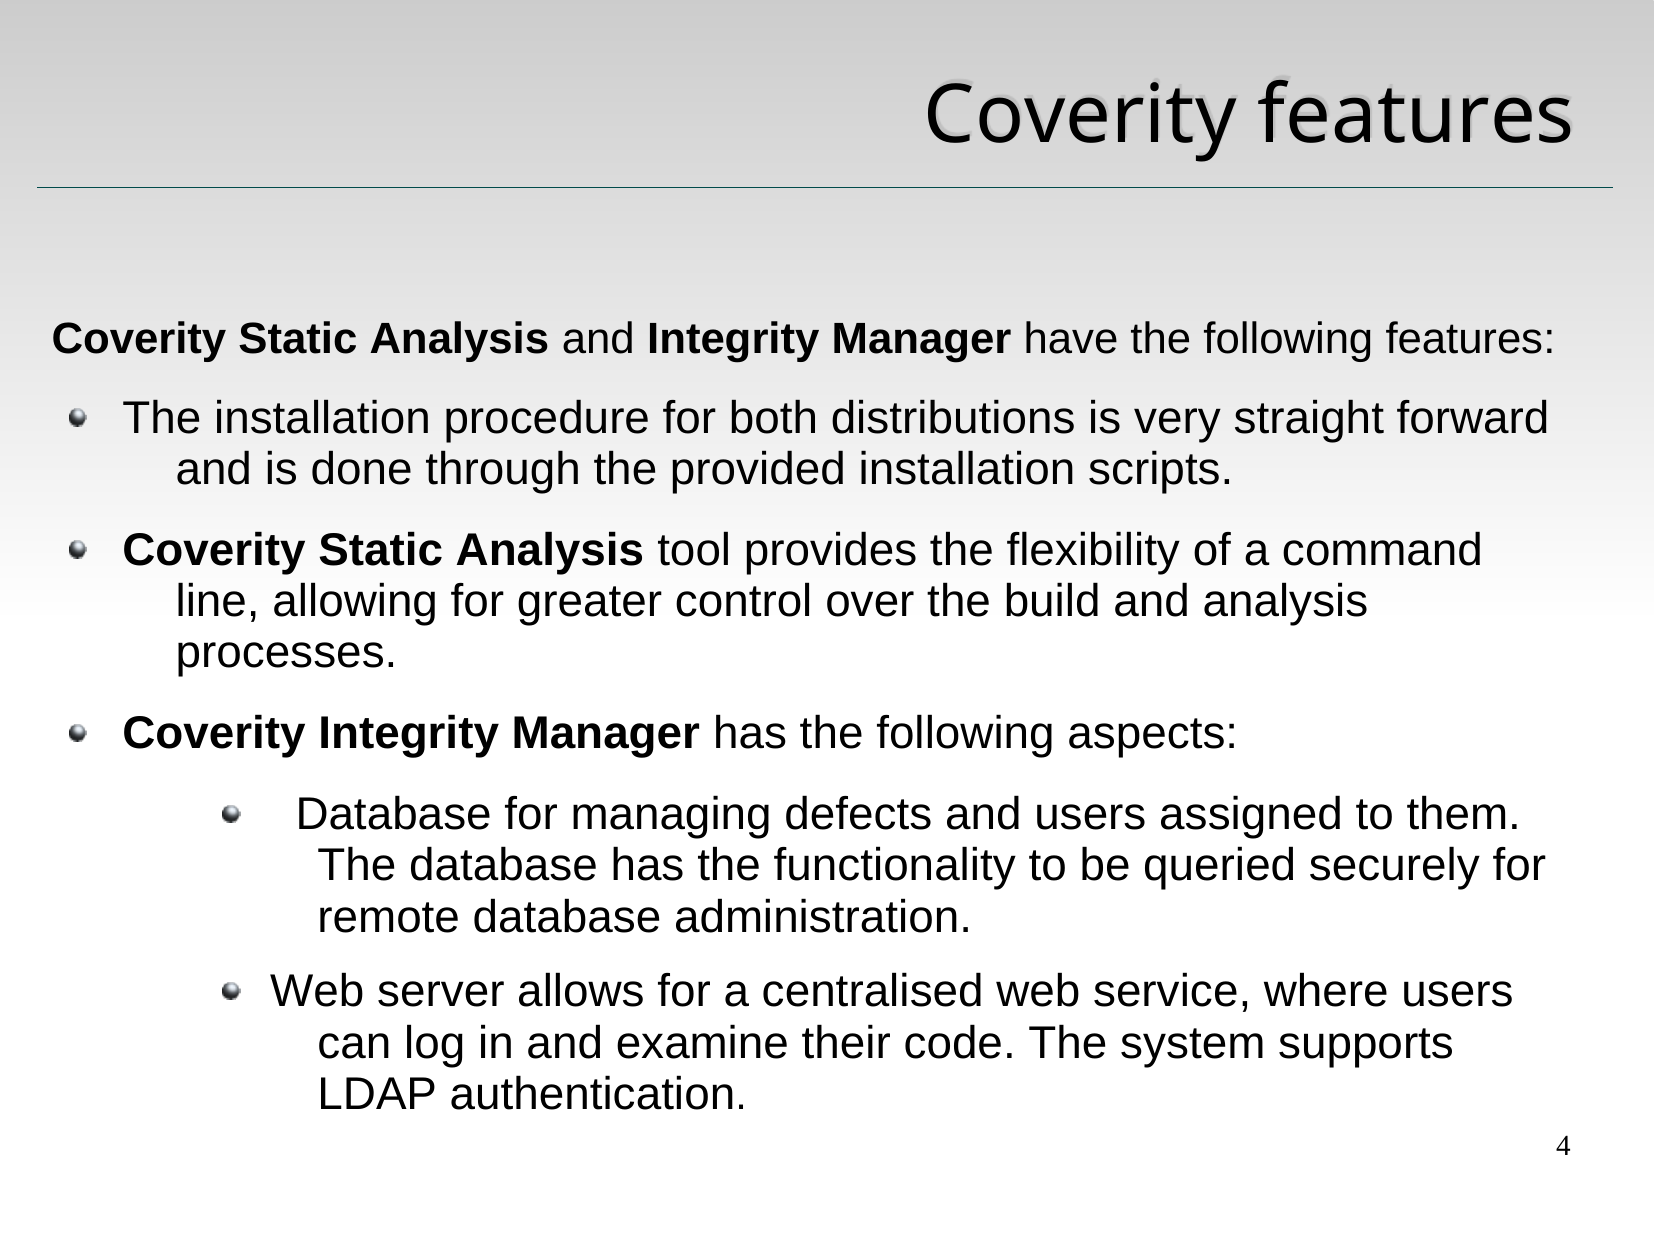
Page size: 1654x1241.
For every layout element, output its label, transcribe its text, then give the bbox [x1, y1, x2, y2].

list Coverity Static Analysis and Integrity Manager have the following features: The installation procedure for both distributions is very straight forward and is done through the provided installation scripts. Coverity Static Analysis tool provides the flexibility of a command line, allowing for greater control over the build and analysis processes. Coverity Integrity Manager has the following aspects: Database for managing defects and users assigned to them. The database has the functionality to be queried securely for remote database administration. Web server allows for a centralised web service, where users can log in and examine their code. The system supports LDAP authentication. [33, 313, 1572, 1120]
title Coverity features [37, 34, 1576, 187]
